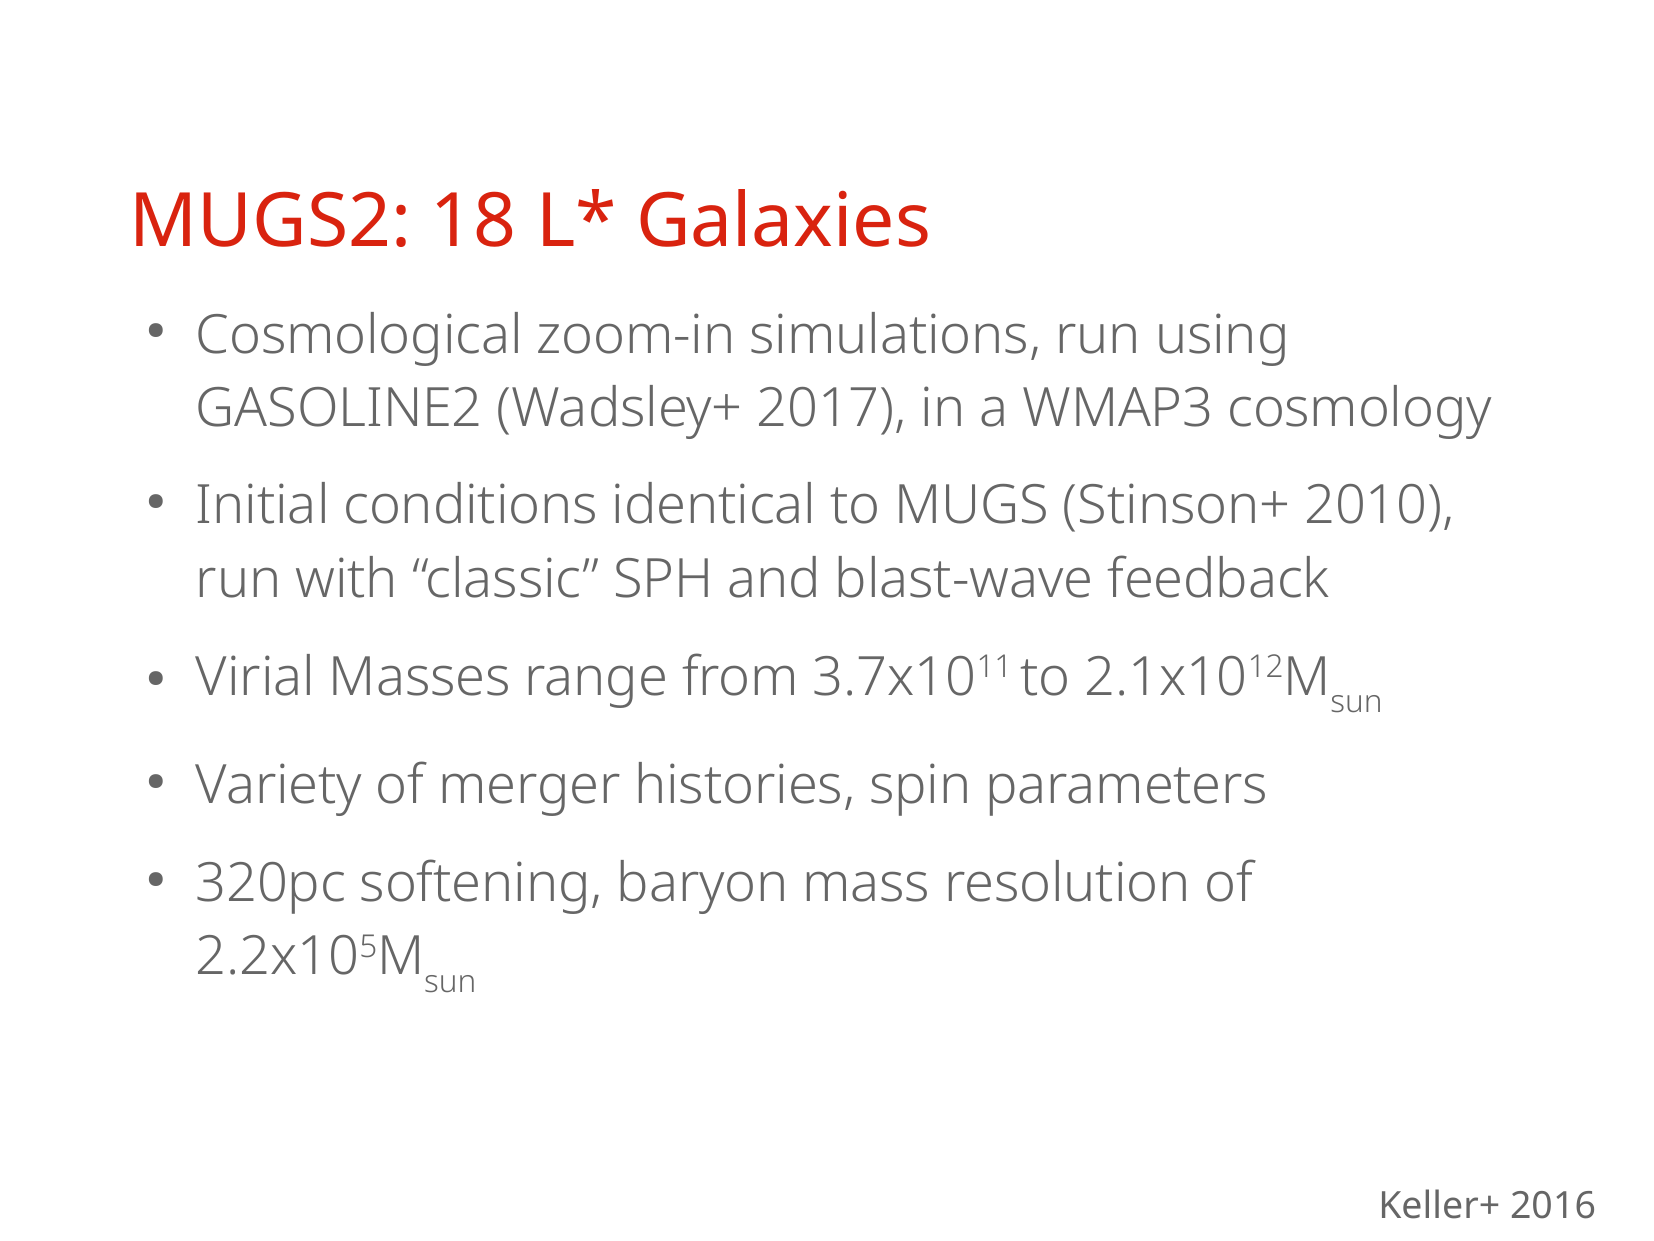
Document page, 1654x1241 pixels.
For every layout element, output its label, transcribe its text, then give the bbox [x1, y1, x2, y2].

list Cosmological zoom-in simulations, run using GASOLINE2 (Wadsley+ 2017), in a WMAP3 cosmology Initial conditions identical to MUGS (Stinson+ 2010), run with “classic” SPH and blast-wave feedback Virial Masses range from 3.7x1011 to 2.1x1012Msun Variety of merger histories, spin parameters 320pc softening, baryon mass resolution of 2.2x105Msun [129, 295, 1518, 1010]
title MUGS2: 18 L* Galaxies [129, 153, 1518, 281]
text_box Keller+ 2016 [1363, 1171, 1631, 1229]
